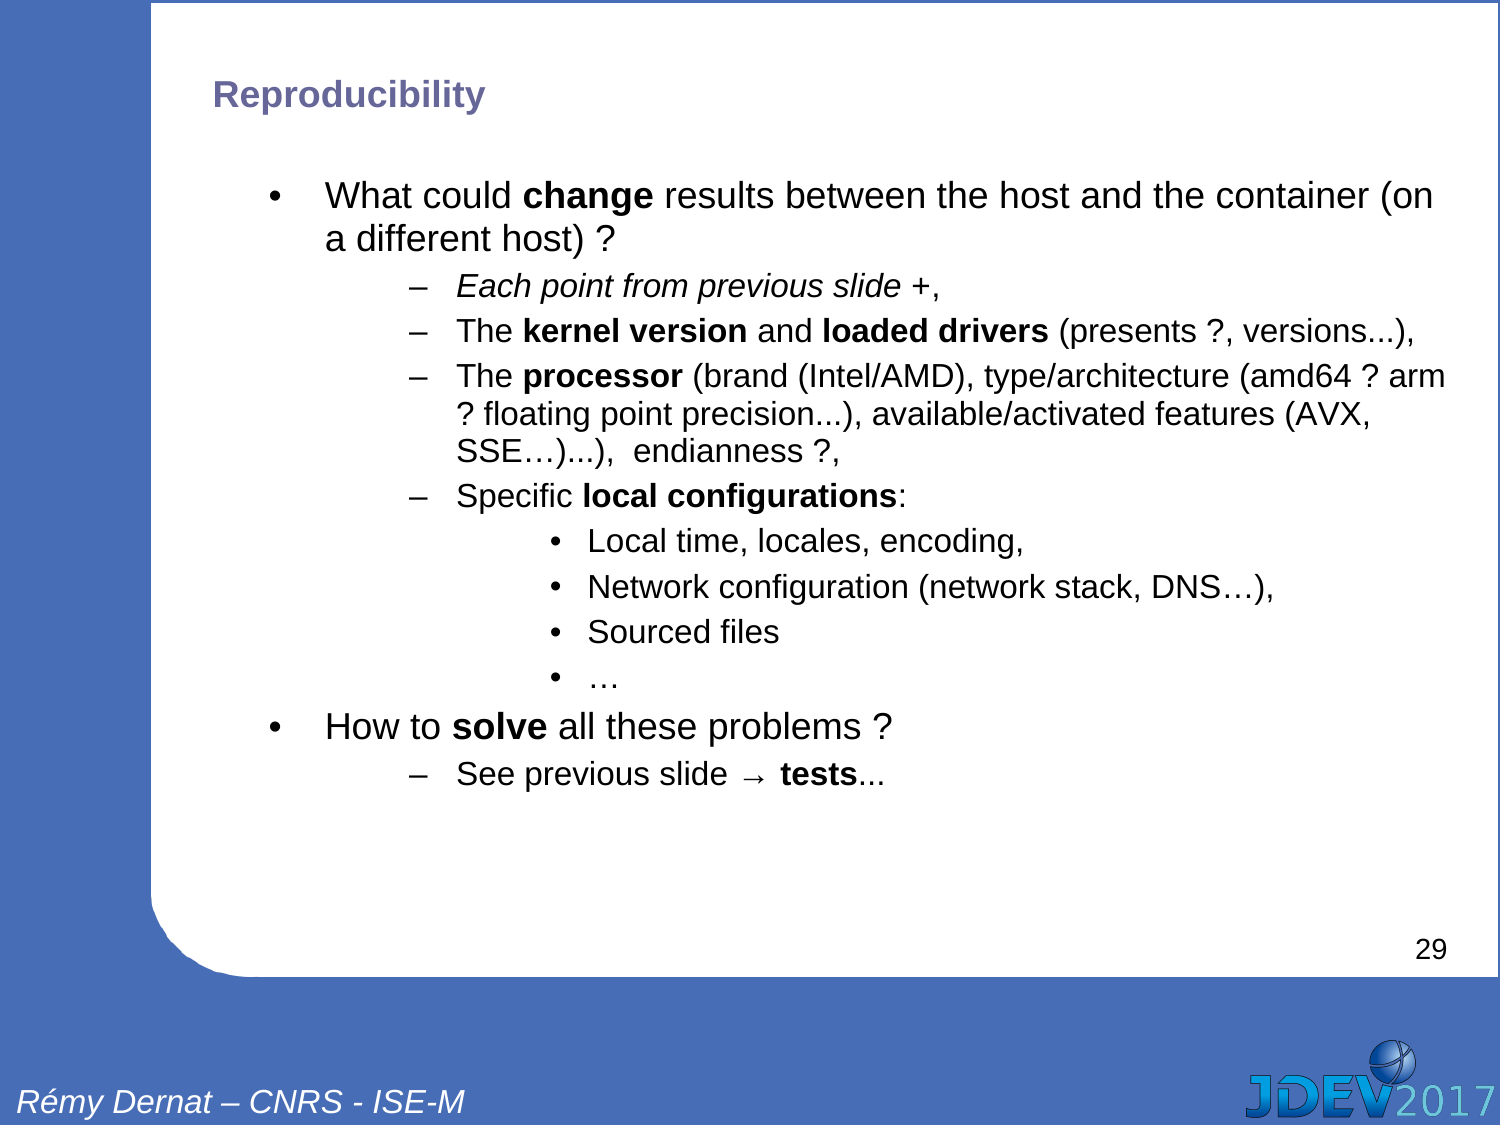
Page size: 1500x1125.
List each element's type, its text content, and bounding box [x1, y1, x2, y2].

picture [0, 0, 1500, 1125]
text_box Rémy Dernat – CNRS - ISE-M [0, 1075, 488, 1125]
list What could change results between the host and the container (on a different host) ? Each point from previous slide +, The kernel version and loaded drivers (presents ?, versions...), The processor (brand (Intel/AMD), type/architecture (amd64 ? arm ? floating point precision...), available/activated features (AVX, SSE…)...), endianness ?, Specific local configurations: Local time, locales, encoding, Network configuration (network stack, DNS…), Sourced files … How to solve all these problems ? See previous slide → tests... [212, 174, 1448, 828]
title Reproducibility [212, 24, 1447, 164]
